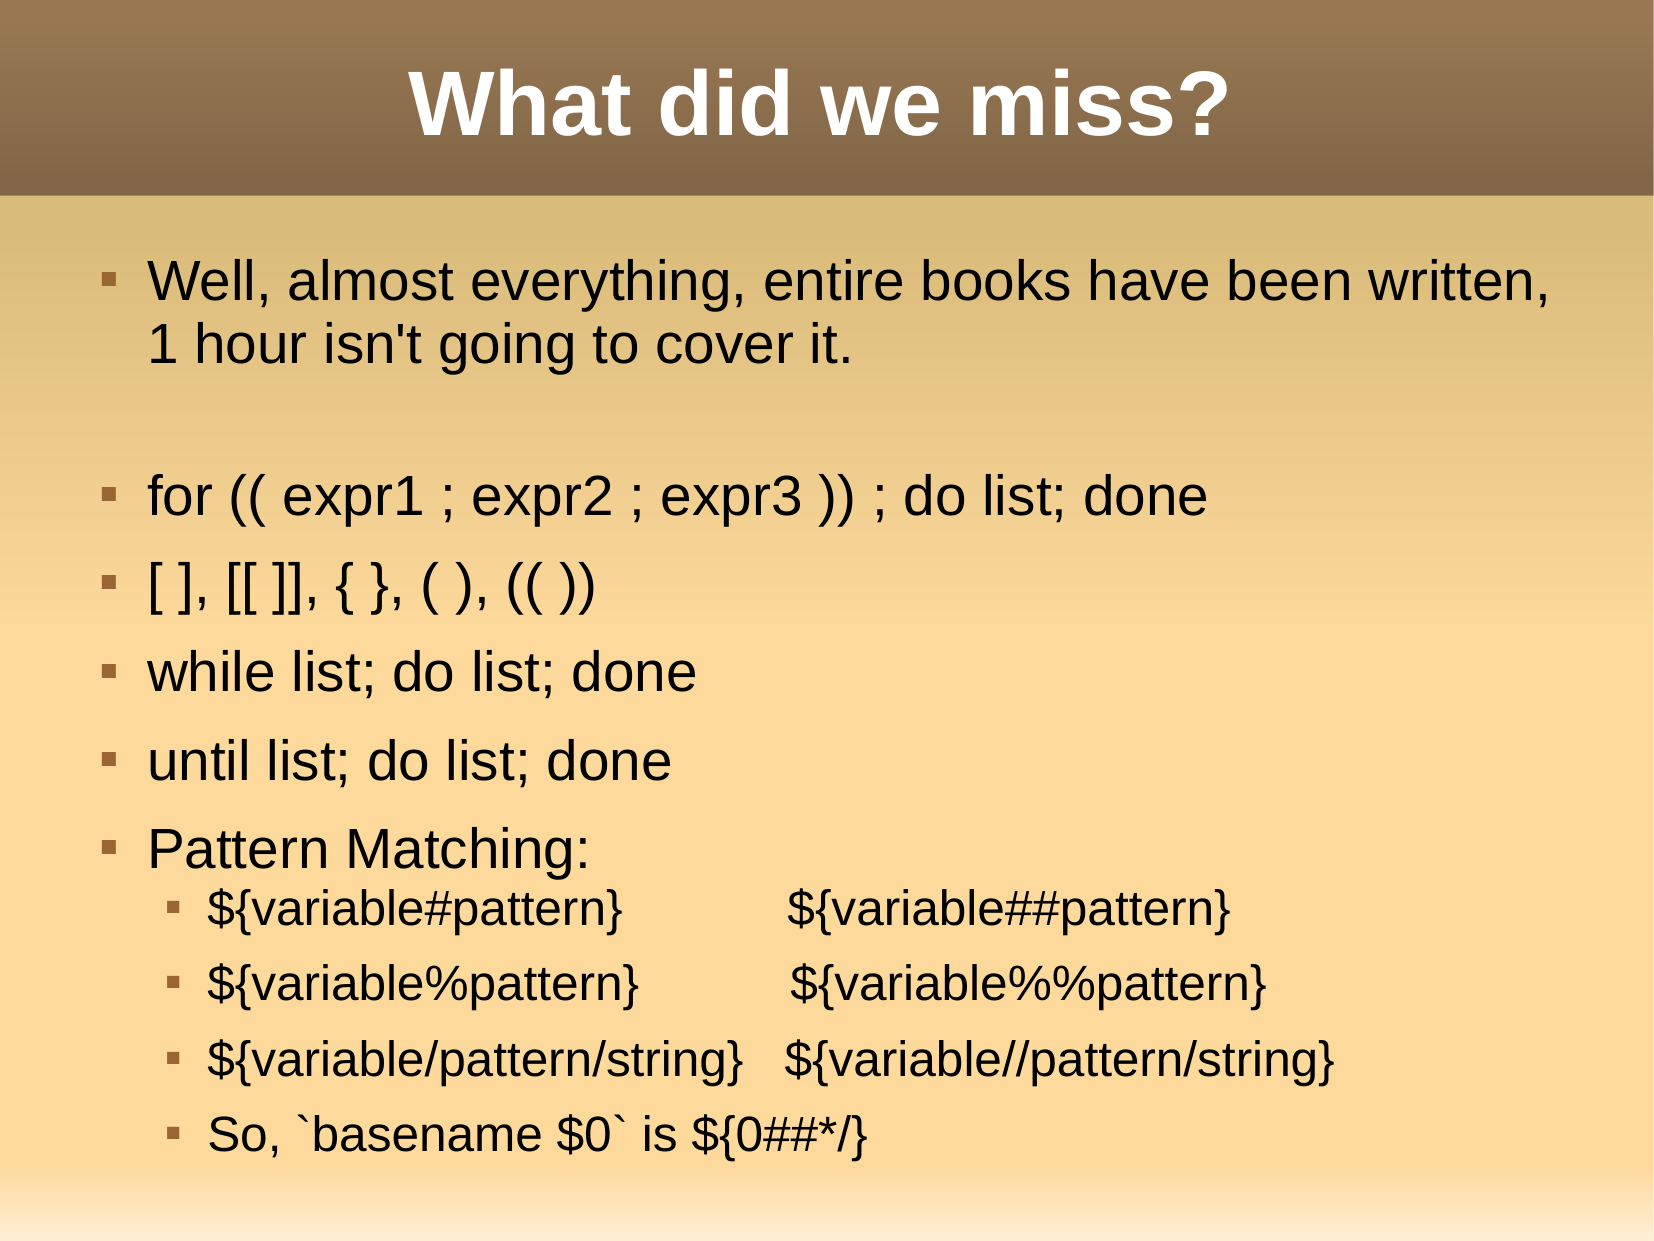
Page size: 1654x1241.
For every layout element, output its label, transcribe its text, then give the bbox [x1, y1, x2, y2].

title What did we miss? [76, 0, 1565, 208]
picture [0, 0, 1654, 1241]
list Well, almost everything, entire books have been written, 1 hour isn't going to cover it. for (( expr1 ; expr2 ; expr3 )) ; do list; done [ ], [[ ]], { }, ( ), (( )) while list; do list; done until list; do list; done Pattern Matching: ${variable#pattern} ${variable##pattern} ${variable%pattern} ${variable%%pattern} ${variable/pattern/string} ${variable//pattern/string} So, `basename $0` is ${0##*/} [86, 249, 1575, 1163]
